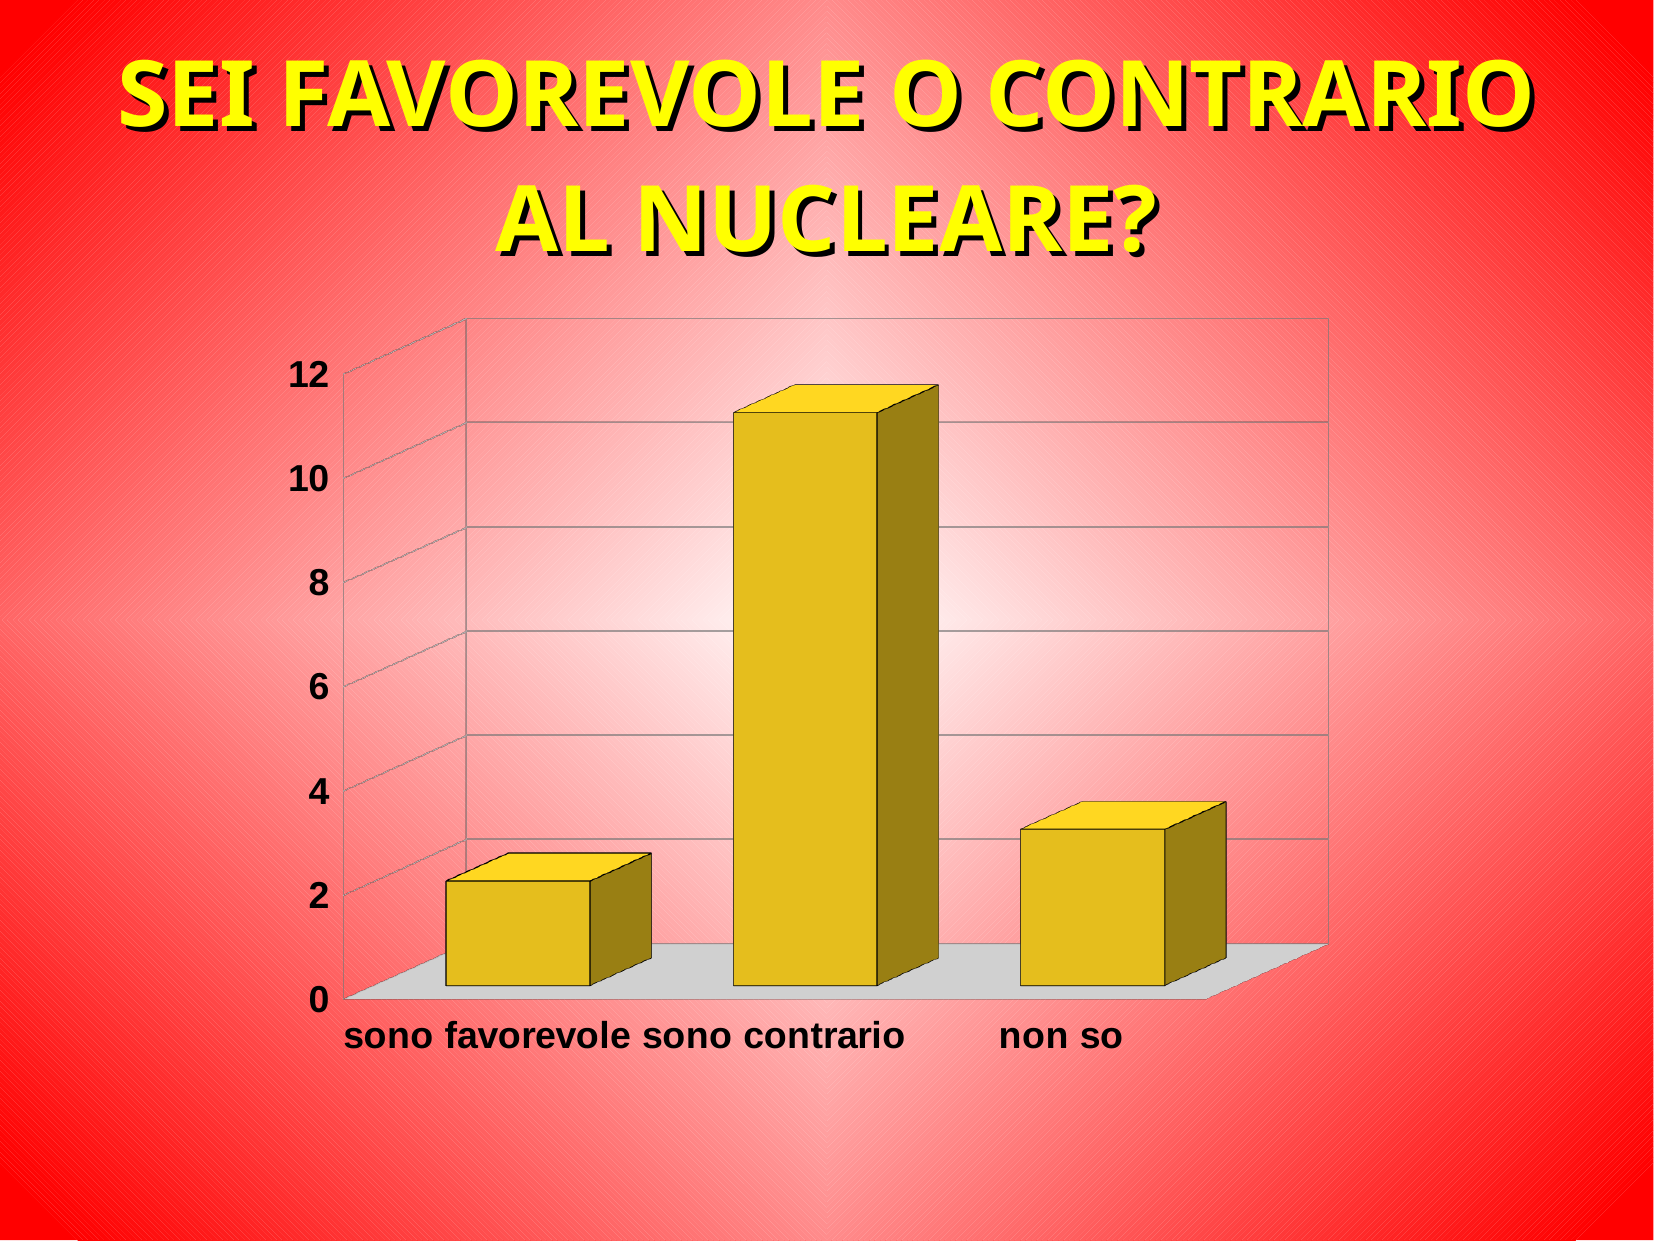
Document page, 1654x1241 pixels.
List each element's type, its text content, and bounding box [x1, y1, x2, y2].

title SEI FAVOREVOLE O CONTRARIO AL NUCLEARE? [82, 25, 1571, 281]
chart [177, 302, 1451, 1088]
